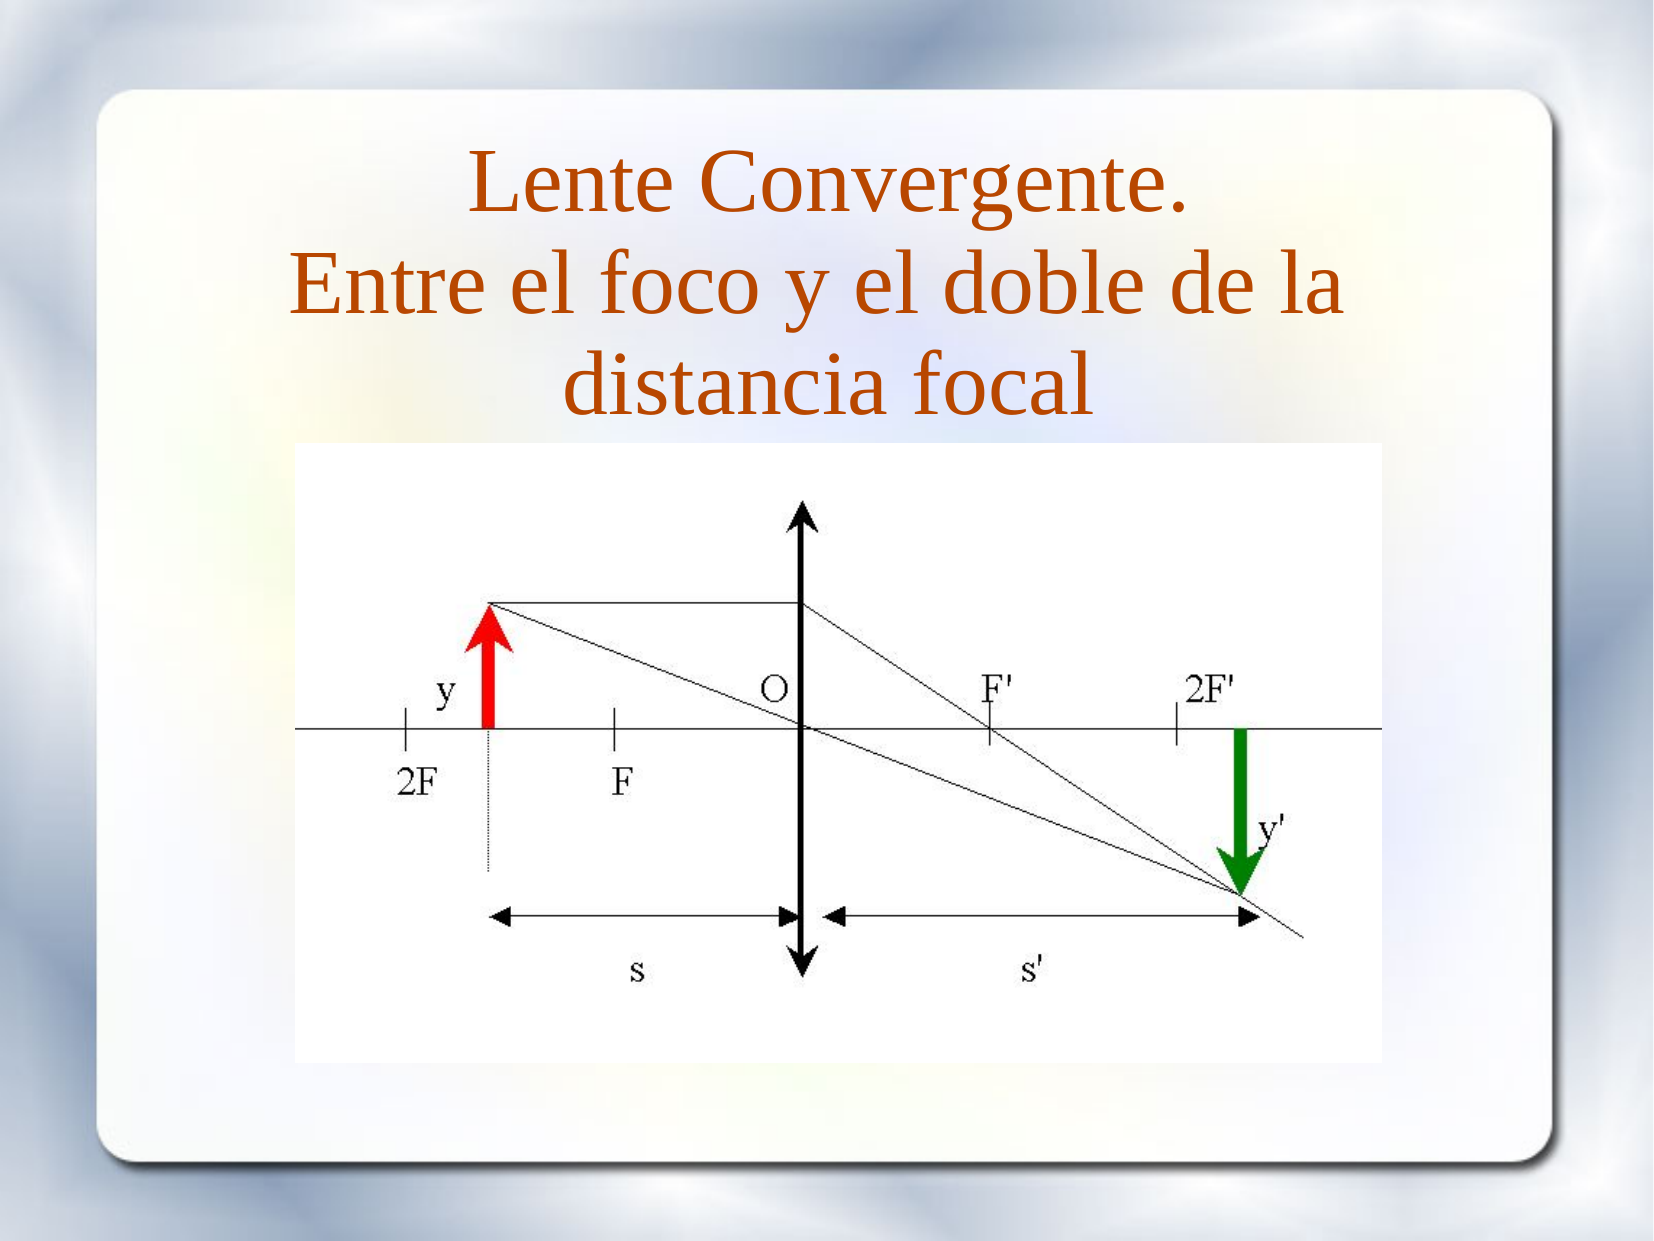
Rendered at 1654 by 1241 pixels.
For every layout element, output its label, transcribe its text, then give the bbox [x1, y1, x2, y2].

picture [0, 0, 1654, 1241]
title Lente Convergente. Entre el foco y el doble de la distancia focal [123, 130, 1536, 435]
